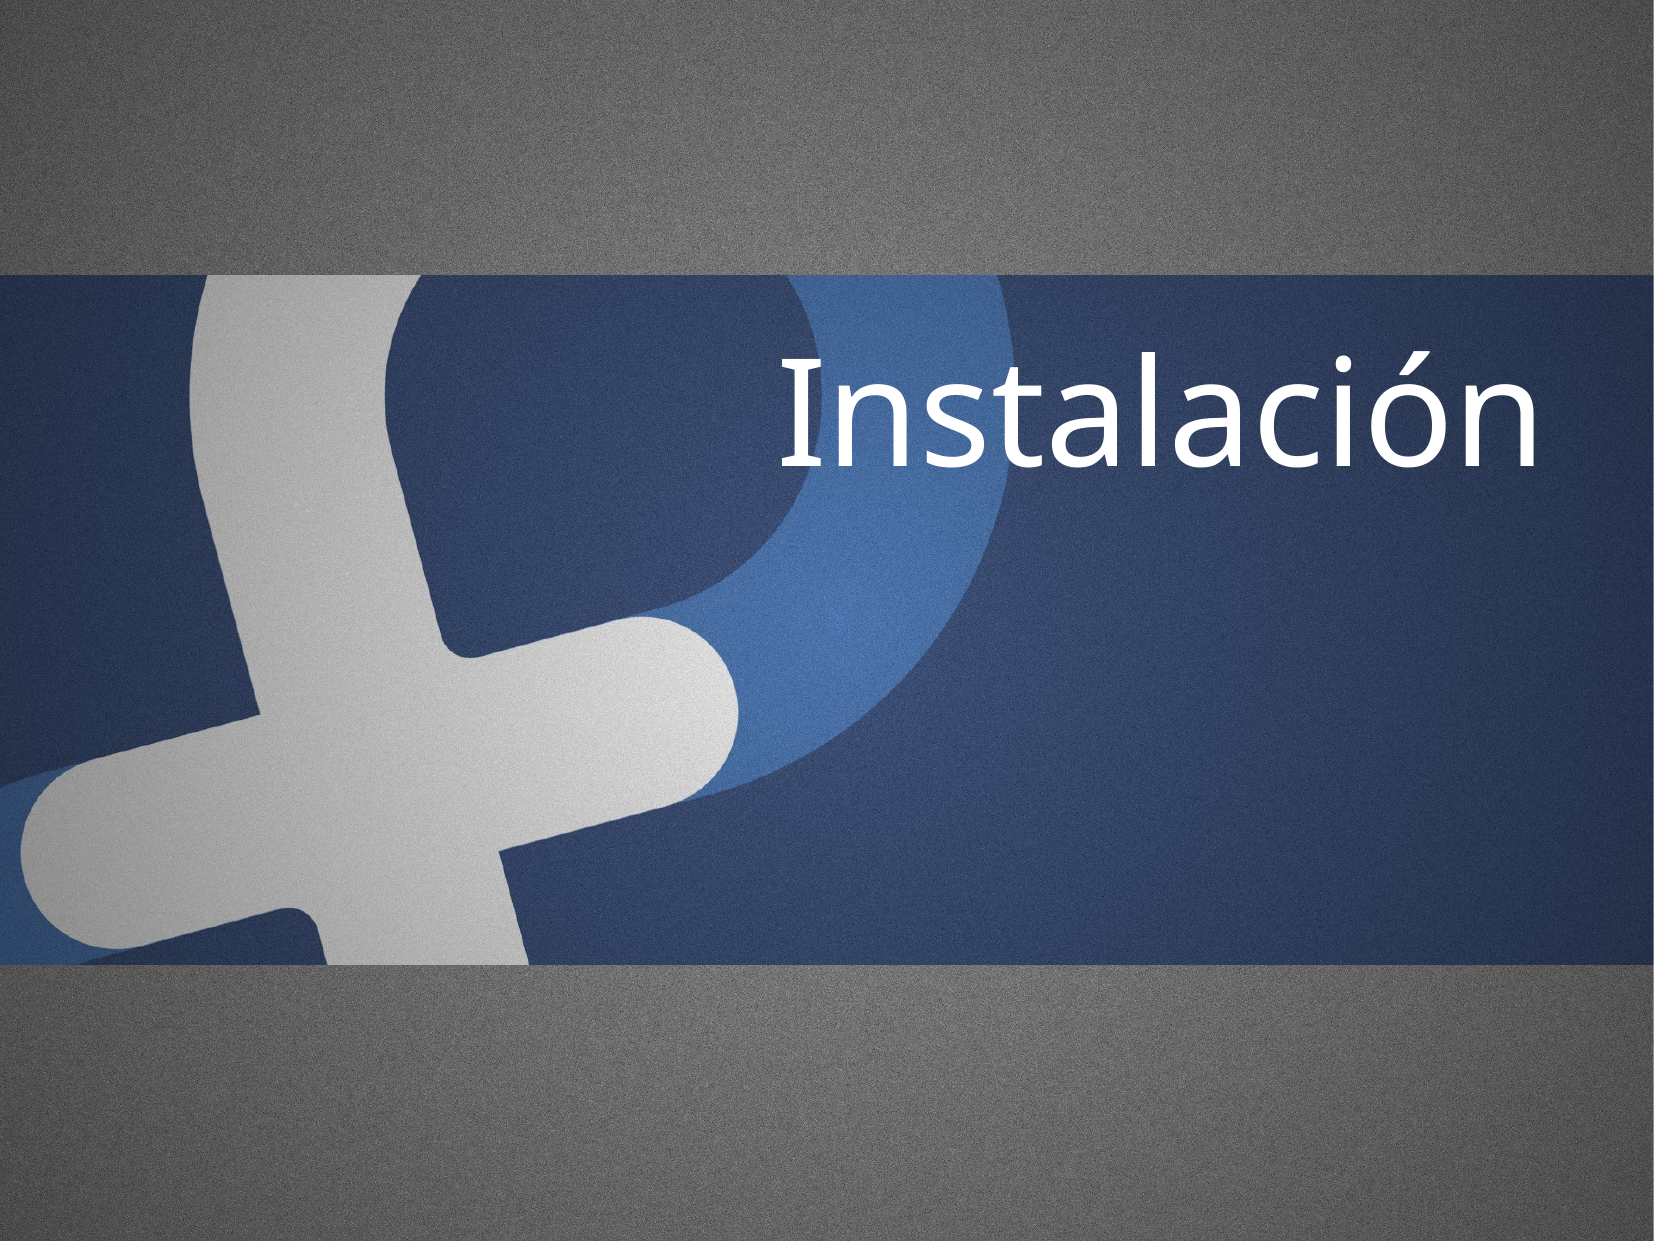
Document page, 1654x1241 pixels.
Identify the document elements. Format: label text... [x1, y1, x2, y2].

text_box Instalación [447, 315, 1563, 654]
picture [0, 0, 1654, 1241]
